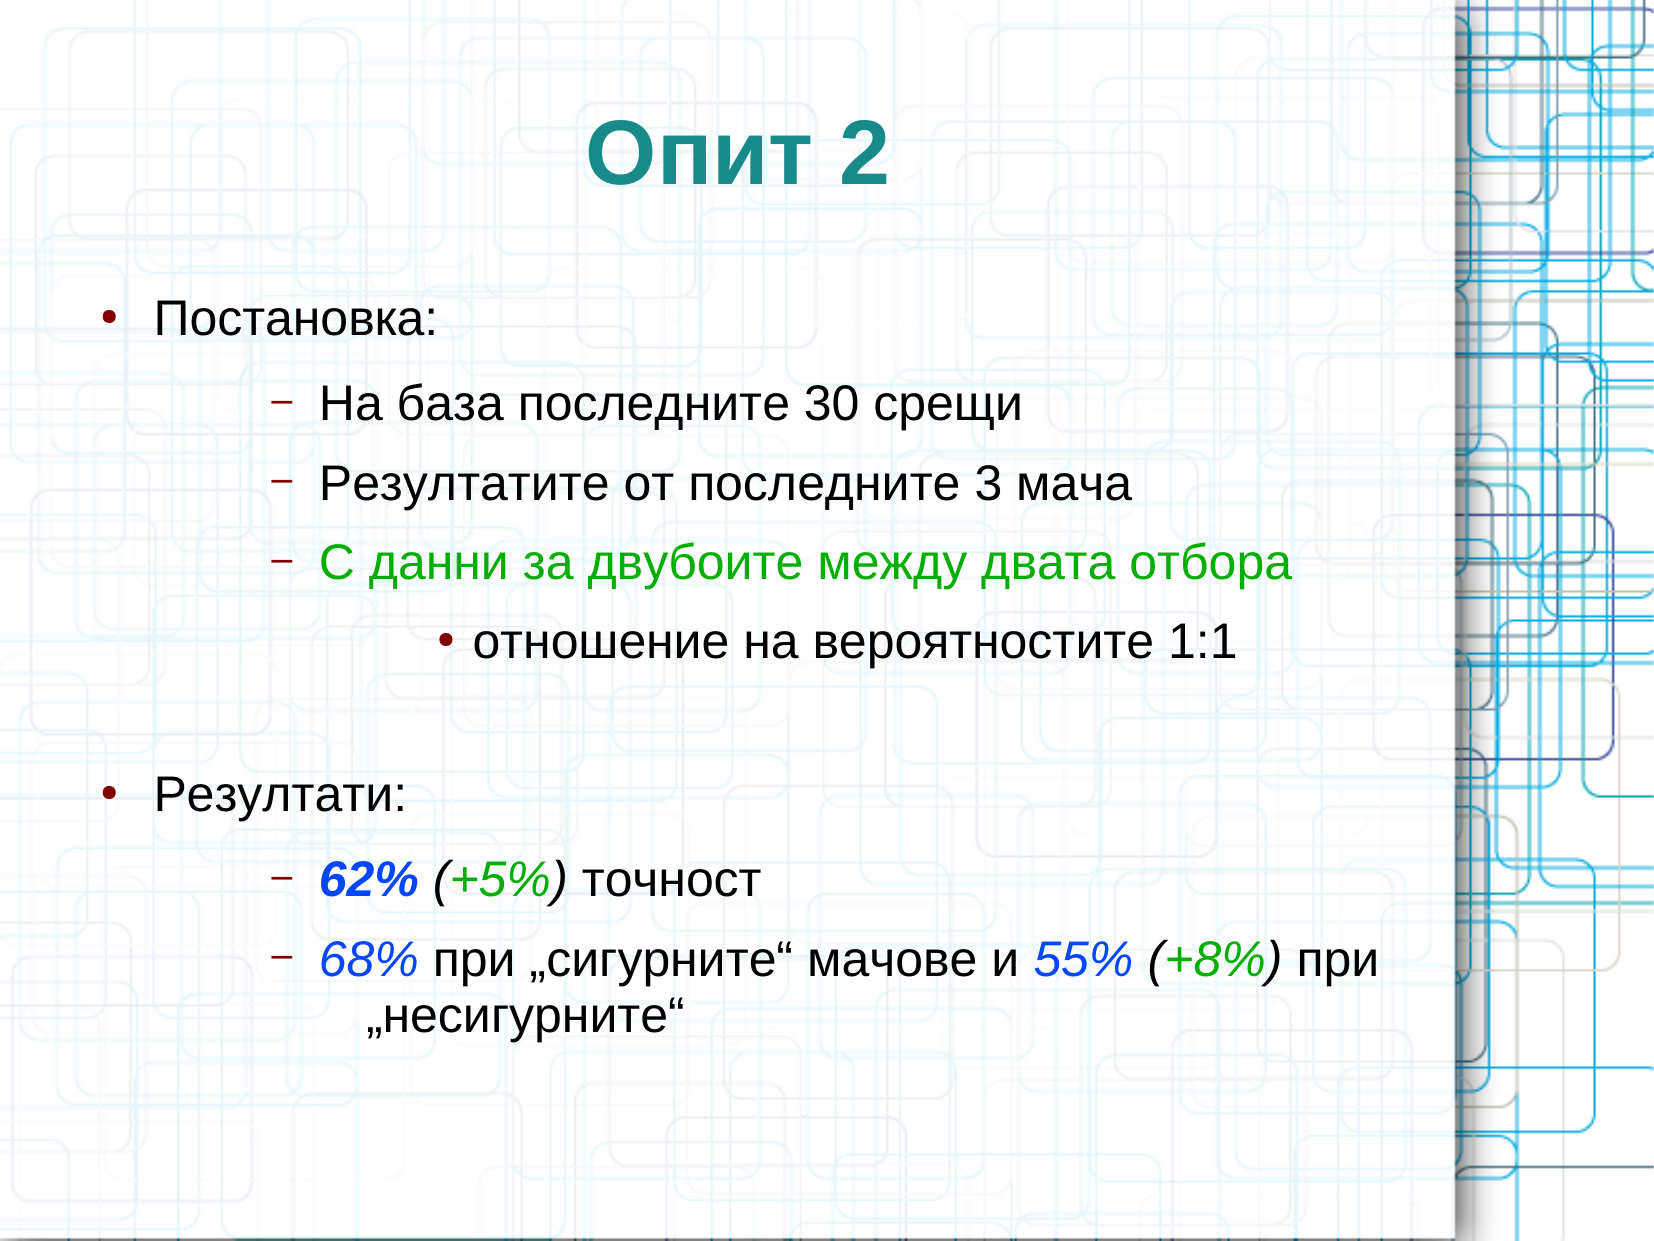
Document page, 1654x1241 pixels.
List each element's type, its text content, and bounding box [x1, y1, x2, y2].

title Опит 2 [59, 49, 1418, 257]
picture [0, 0, 1654, 1241]
list Постановка: На база последните 30 срещи Резултатите от последните 3 мача С данни за двубоите между двата отбора отношение на вероятностите 1:1 Резултати: 62% (+5%) точност 68% при „сигурните“ мачове и 55% (+8%) при „несигурните“ [82, 290, 1418, 1043]
